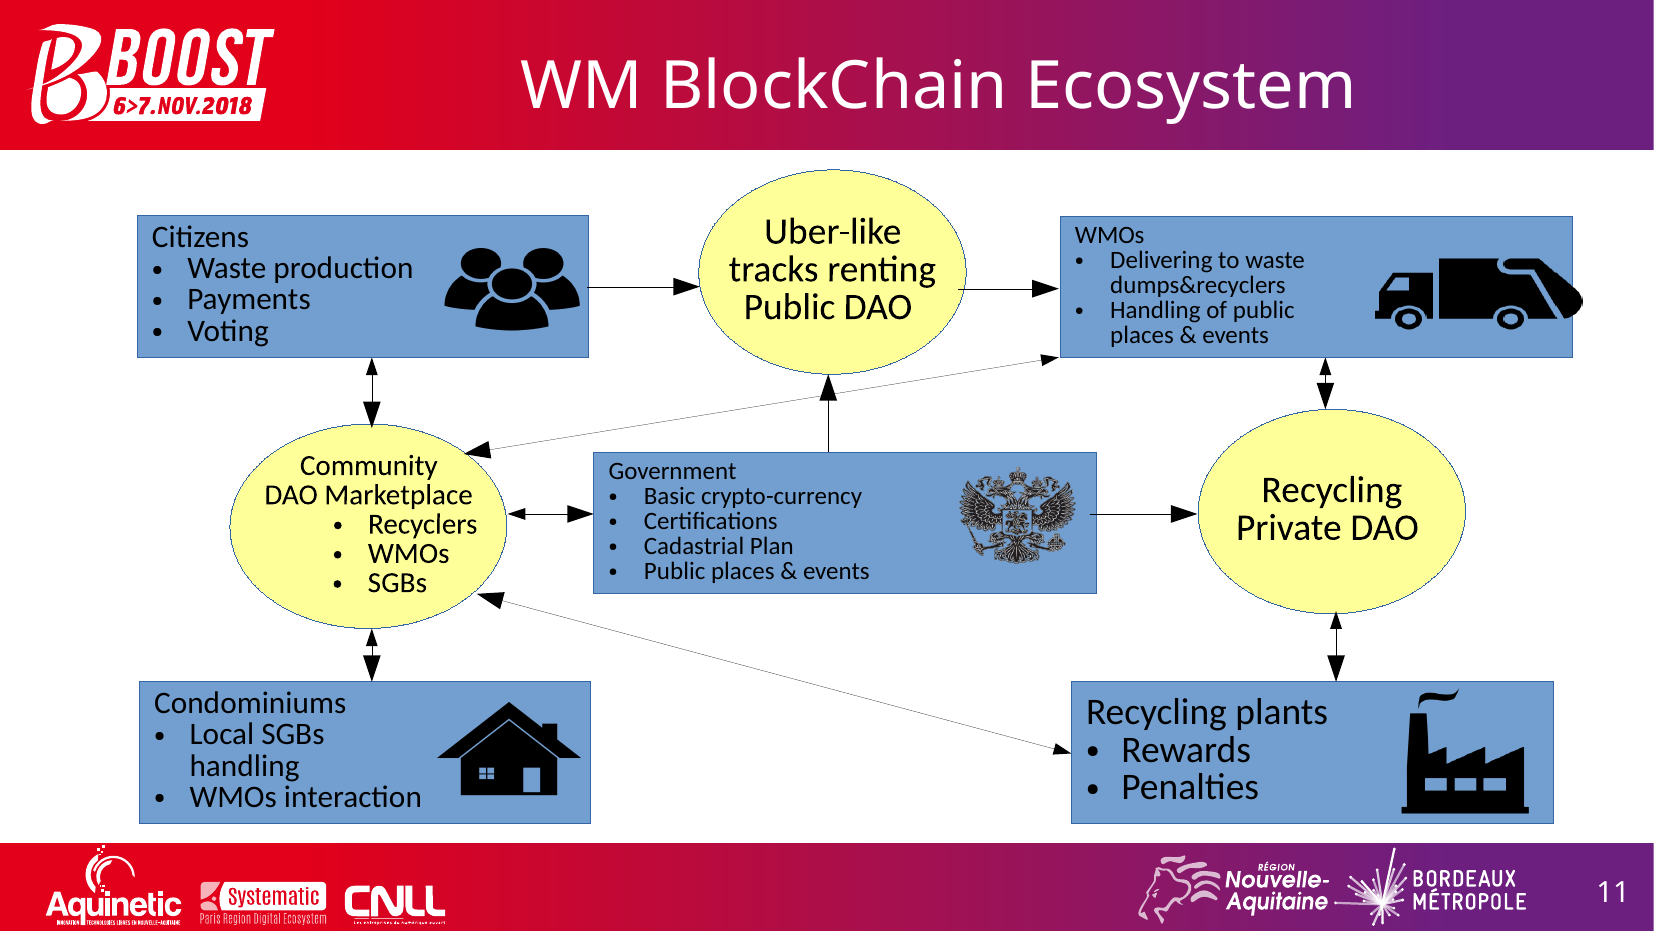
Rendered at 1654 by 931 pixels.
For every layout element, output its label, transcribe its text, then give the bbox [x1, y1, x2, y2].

picture [443, 236, 581, 342]
text_box WMOs Delivering to waste dumps&recyclers Handling of public places & events [1060, 216, 1375, 358]
text_box Recycling plants Rewards Penalties [1071, 681, 1554, 824]
picture [959, 467, 1076, 564]
text_box Community DAO Marketplace Recyclers WMOs SGBs [229, 424, 507, 629]
picture [1375, 681, 1555, 820]
picture [437, 693, 581, 804]
text_box Uber-like tracks renting Public DAO [698, 169, 967, 375]
text_box Citizens Waste production Payments Voting [137, 215, 589, 358]
text_box Condominiums Local SGBs handling WMOs interaction [139, 681, 591, 824]
text_box Recycling Private DAO [1198, 409, 1466, 614]
title WM BlockChain Ecosystem [295, 35, 1583, 130]
text_box Government Basic crypto-currency Certifications Cadastrial Plan Public places & events [593, 452, 1097, 594]
picture [1375, 214, 1583, 374]
